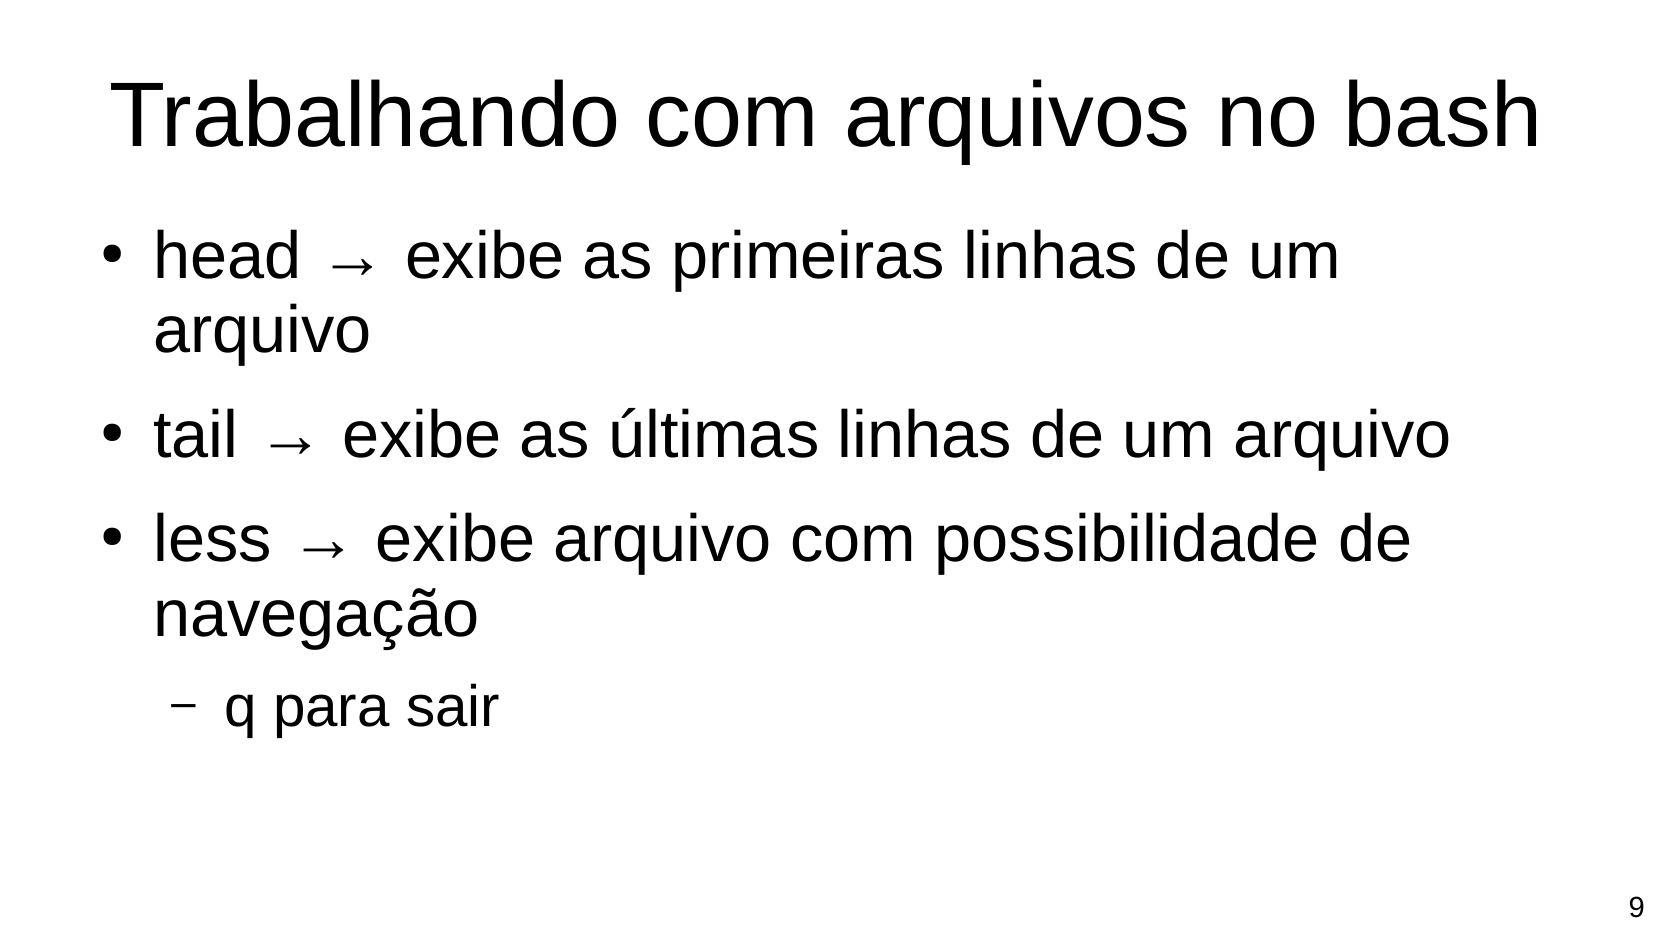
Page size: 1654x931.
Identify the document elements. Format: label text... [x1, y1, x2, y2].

title Trabalhando com arquivos no bash [82, 37, 1571, 193]
list head → exibe as primeiras linhas de um arquivo tail → exibe as últimas linhas de um arquivo less → exibe arquivo com possibilidade de navegação q para sair [82, 217, 1571, 758]
